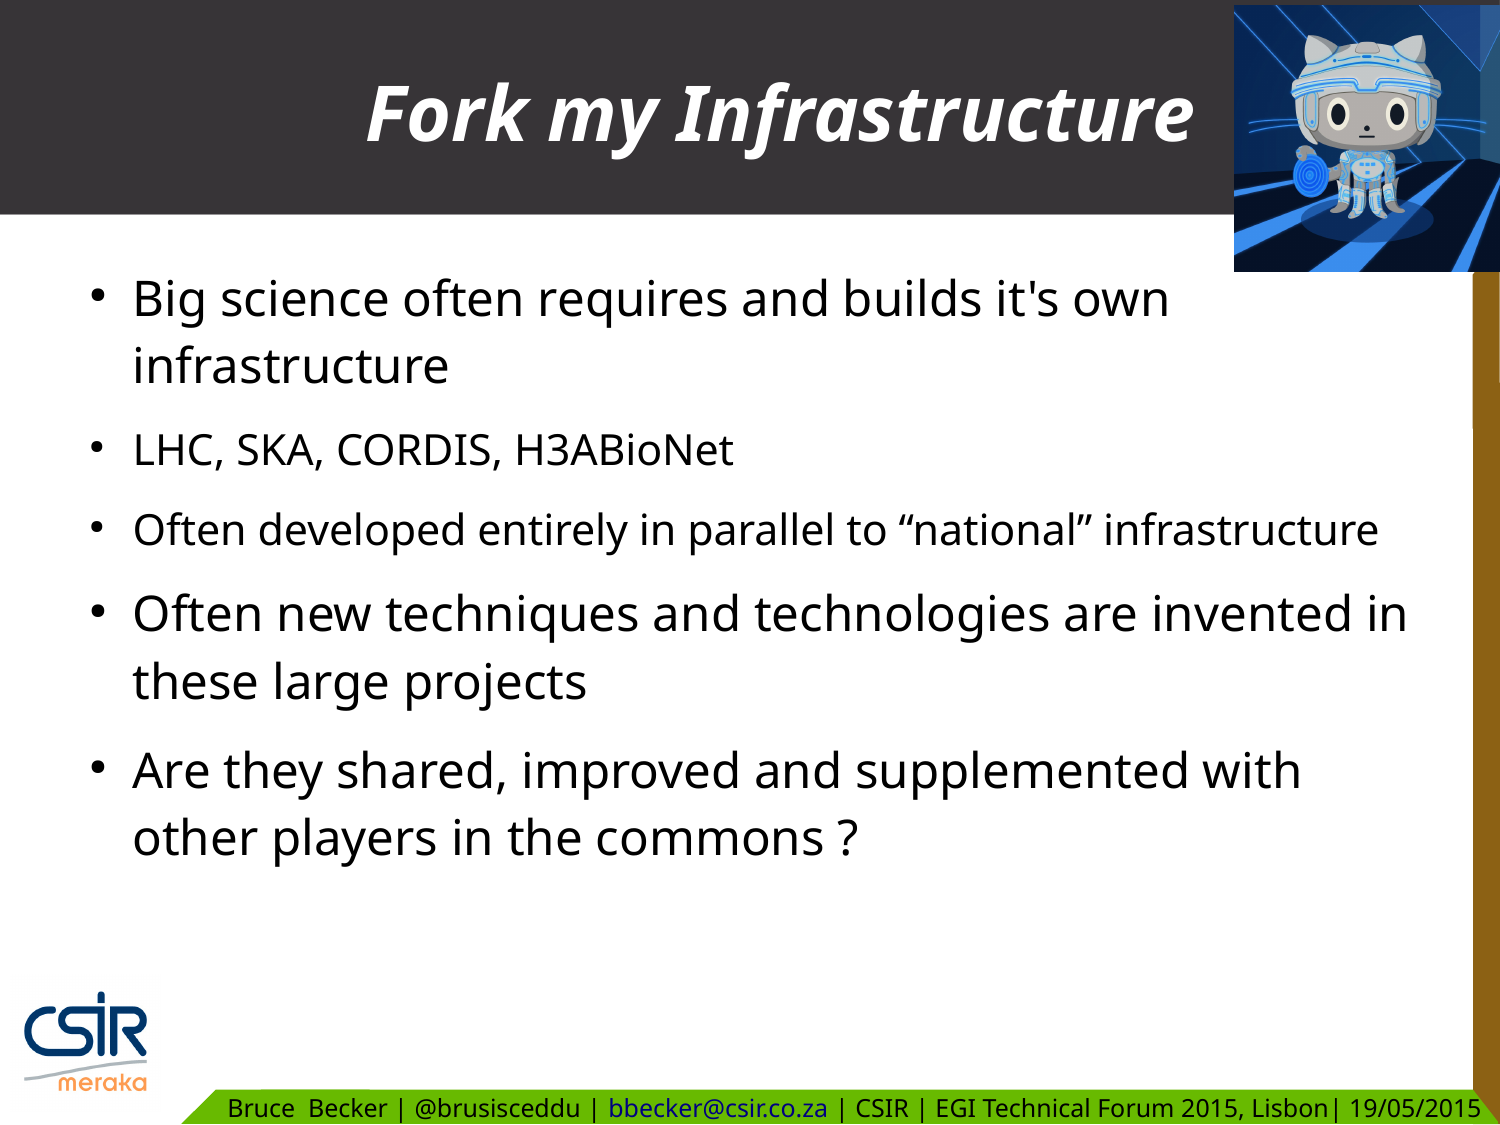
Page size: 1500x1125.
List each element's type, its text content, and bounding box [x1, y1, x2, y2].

title Fork my Infrastructure [185, 18, 1234, 206]
list Big science often requires and builds it's own infrastructure LHC, SKA, CORDIS, H3ABioNet Often developed entirely in parallel to “national” infrastructure Often new techniques and technologies are invented in these large projects Are they shared, improved and supplemented with other players in the commons ? [75, 263, 1425, 916]
picture [10, 974, 161, 1112]
picture [0, 0, 1500, 272]
